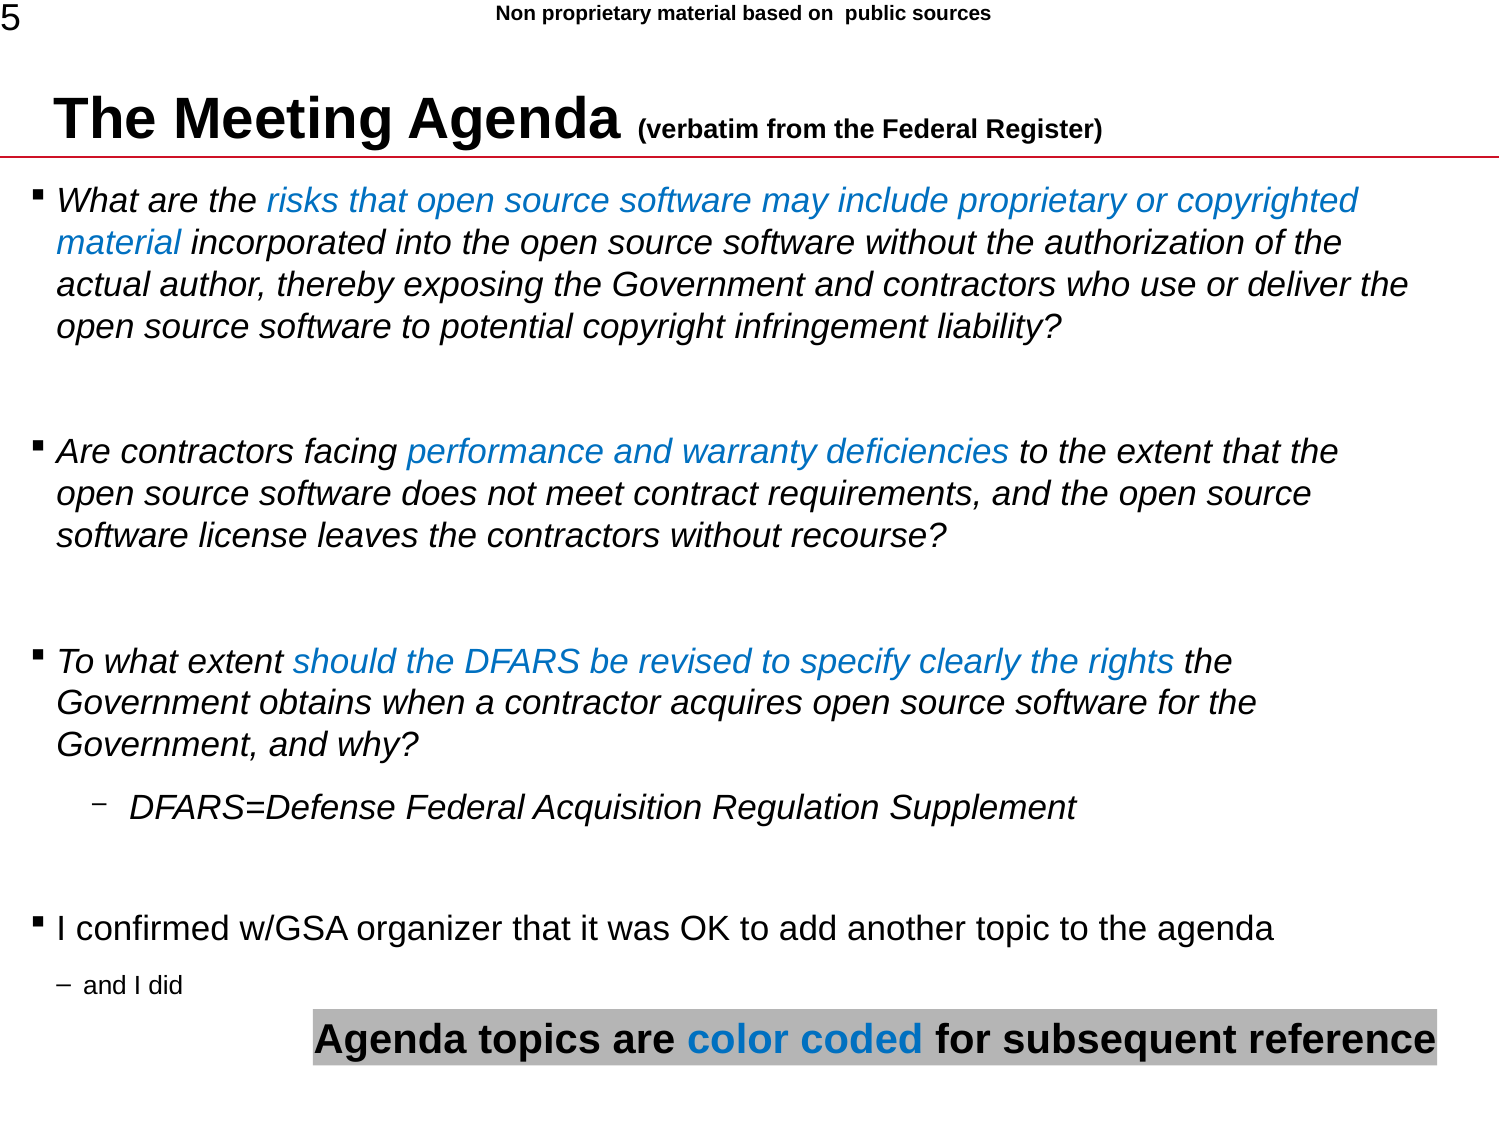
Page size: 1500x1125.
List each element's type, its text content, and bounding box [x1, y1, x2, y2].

title The Meeting Agenda (verbatim from the Federal Register) [38, 35, 1225, 158]
list What are the risks that open source software may include proprietary or copyrighted material incorporated into the open source software without the authorization of the actual author, thereby exposing the Government and contractors who use or deliver the open source software to potential copyright infringement liability? Are contractors facing performance and warranty deficiencies to the extent that the open source software does not meet contract requirements, and the open source software license leaves the contractors without recourse? To what extent should the DFARS be revised to specify clearly the rights the Government obtains when a contractor acquires open source software for the Government, and why? DFARS=Defense Federal Acquisition Regulation Supplement I confirmed w/GSA organizer that it was OK to add another topic to the agenda and I did [15, 170, 1437, 1011]
text_box Agenda topics are color coded for subsequent reference [312, 1009, 1438, 1066]
